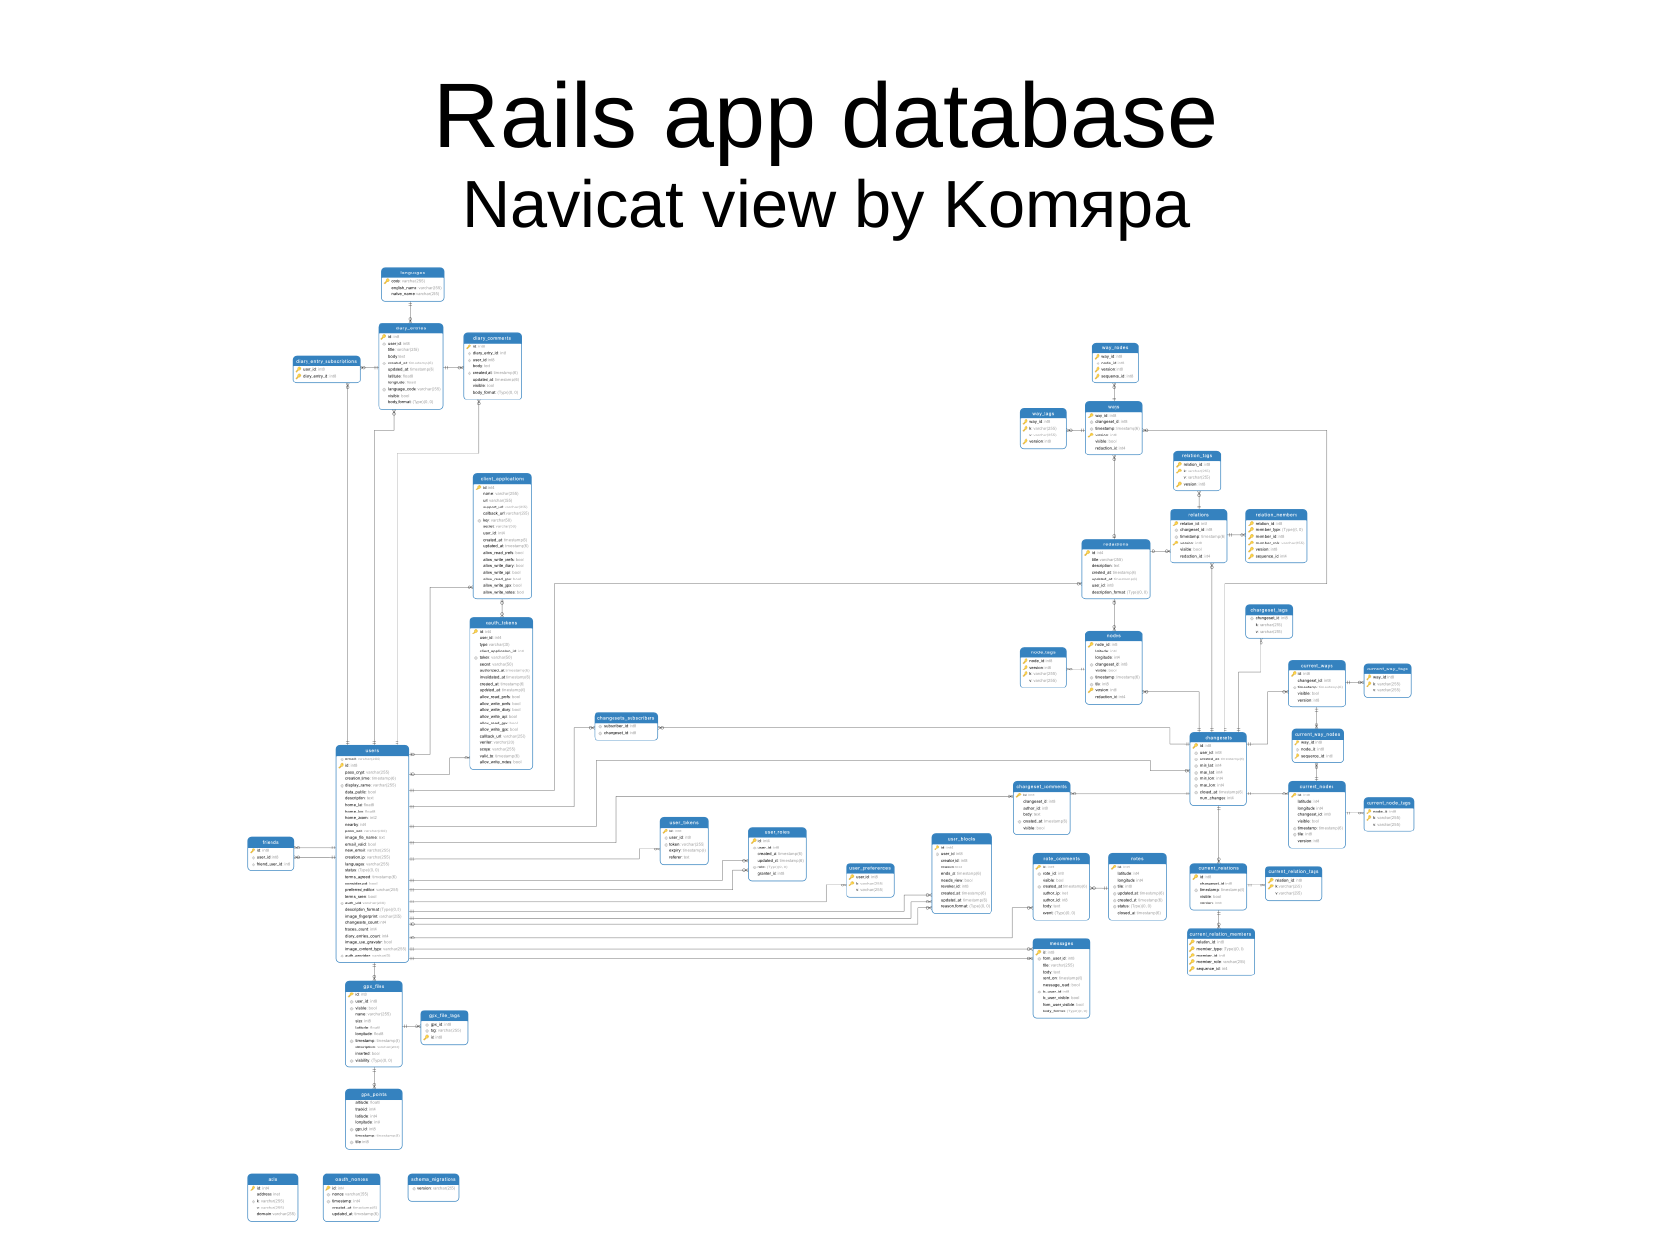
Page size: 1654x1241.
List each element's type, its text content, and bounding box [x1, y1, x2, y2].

picture [236, 256, 1422, 1226]
title Rails app database Navicat view by Komяpa [82, 49, 1571, 257]
